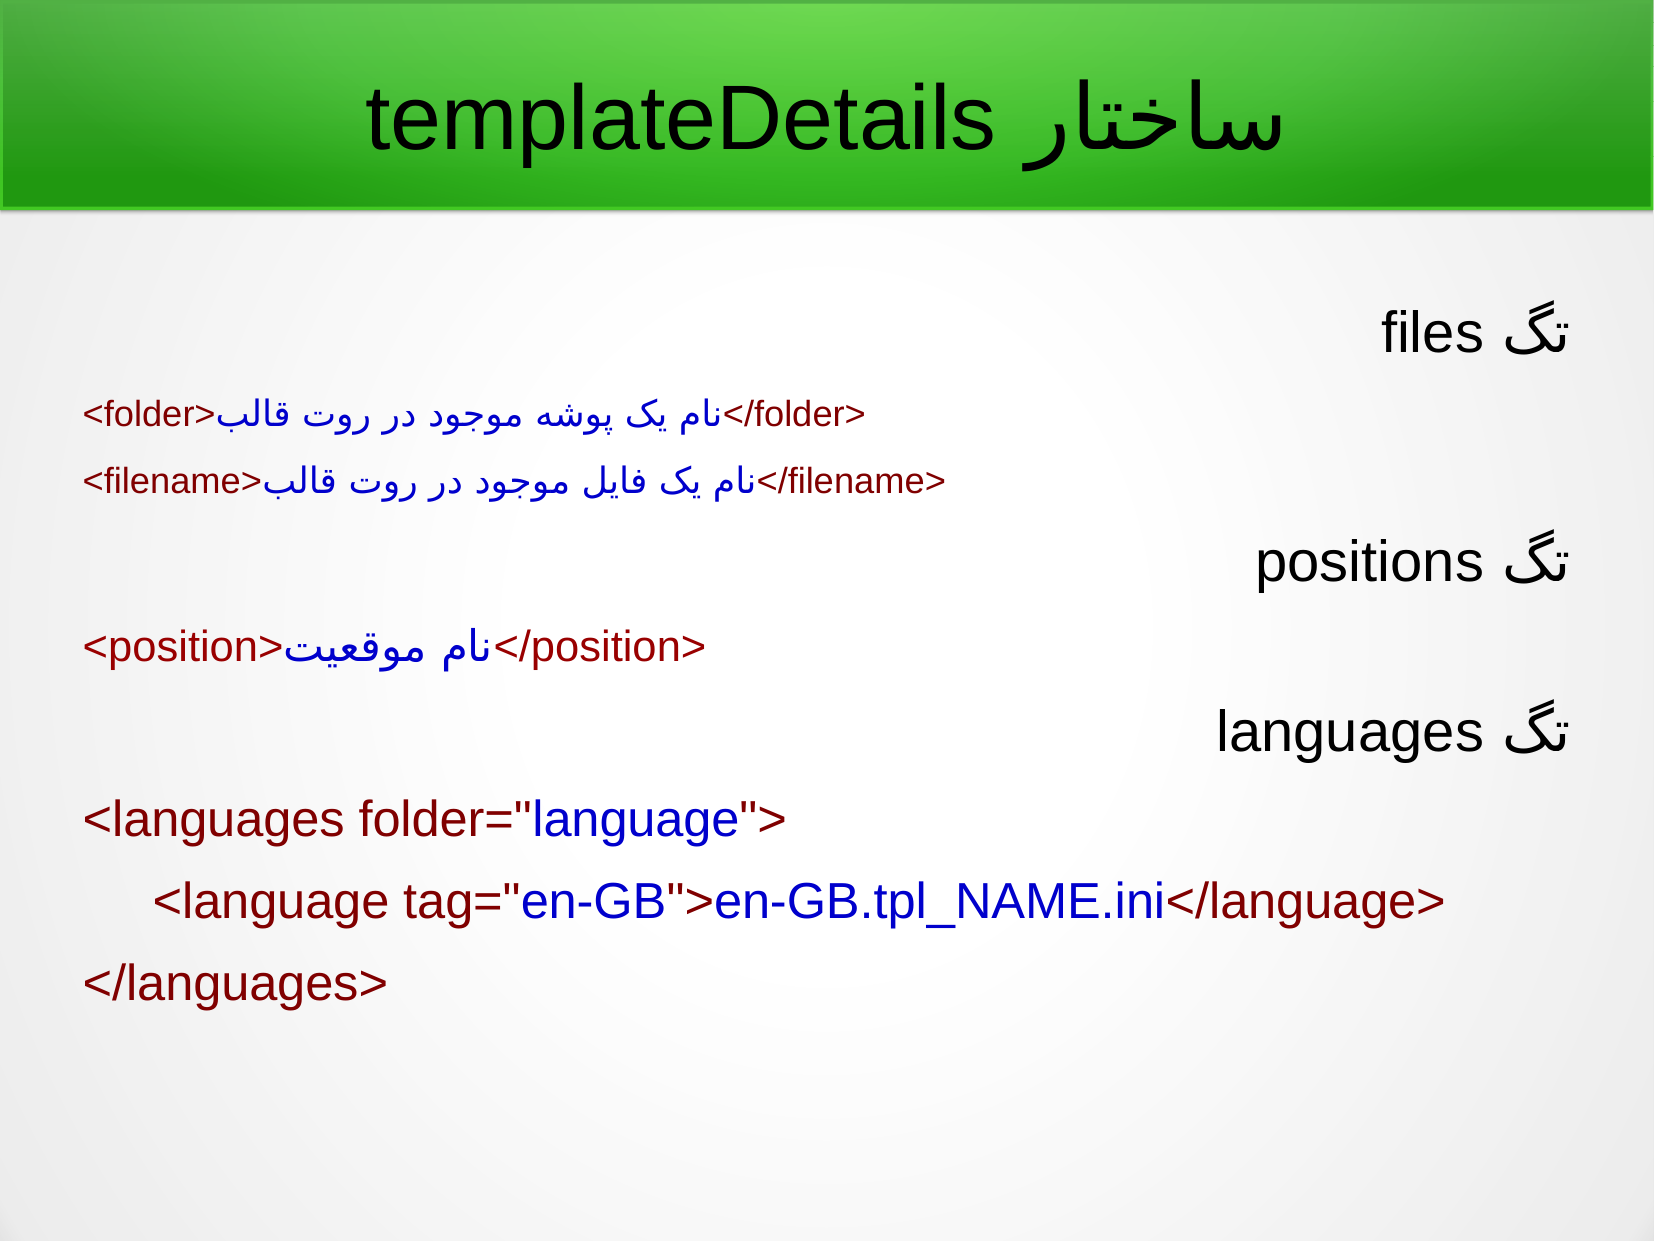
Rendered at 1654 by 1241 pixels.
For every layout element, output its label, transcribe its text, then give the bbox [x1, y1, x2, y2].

list تگ files <folder>نام یک پوشه موجود در روت قالب</folder> <filename>نام یک فایل موجود در روت قالب</filename> تگ positions <position>نام موقعیت</position> تگ languages <languages folder="language"> <language tag="en-GB">en-GB.tpl_NAME.ini</language> </languages> [82, 299, 1571, 1019]
title ساختار templateDetails [82, 47, 1571, 189]
